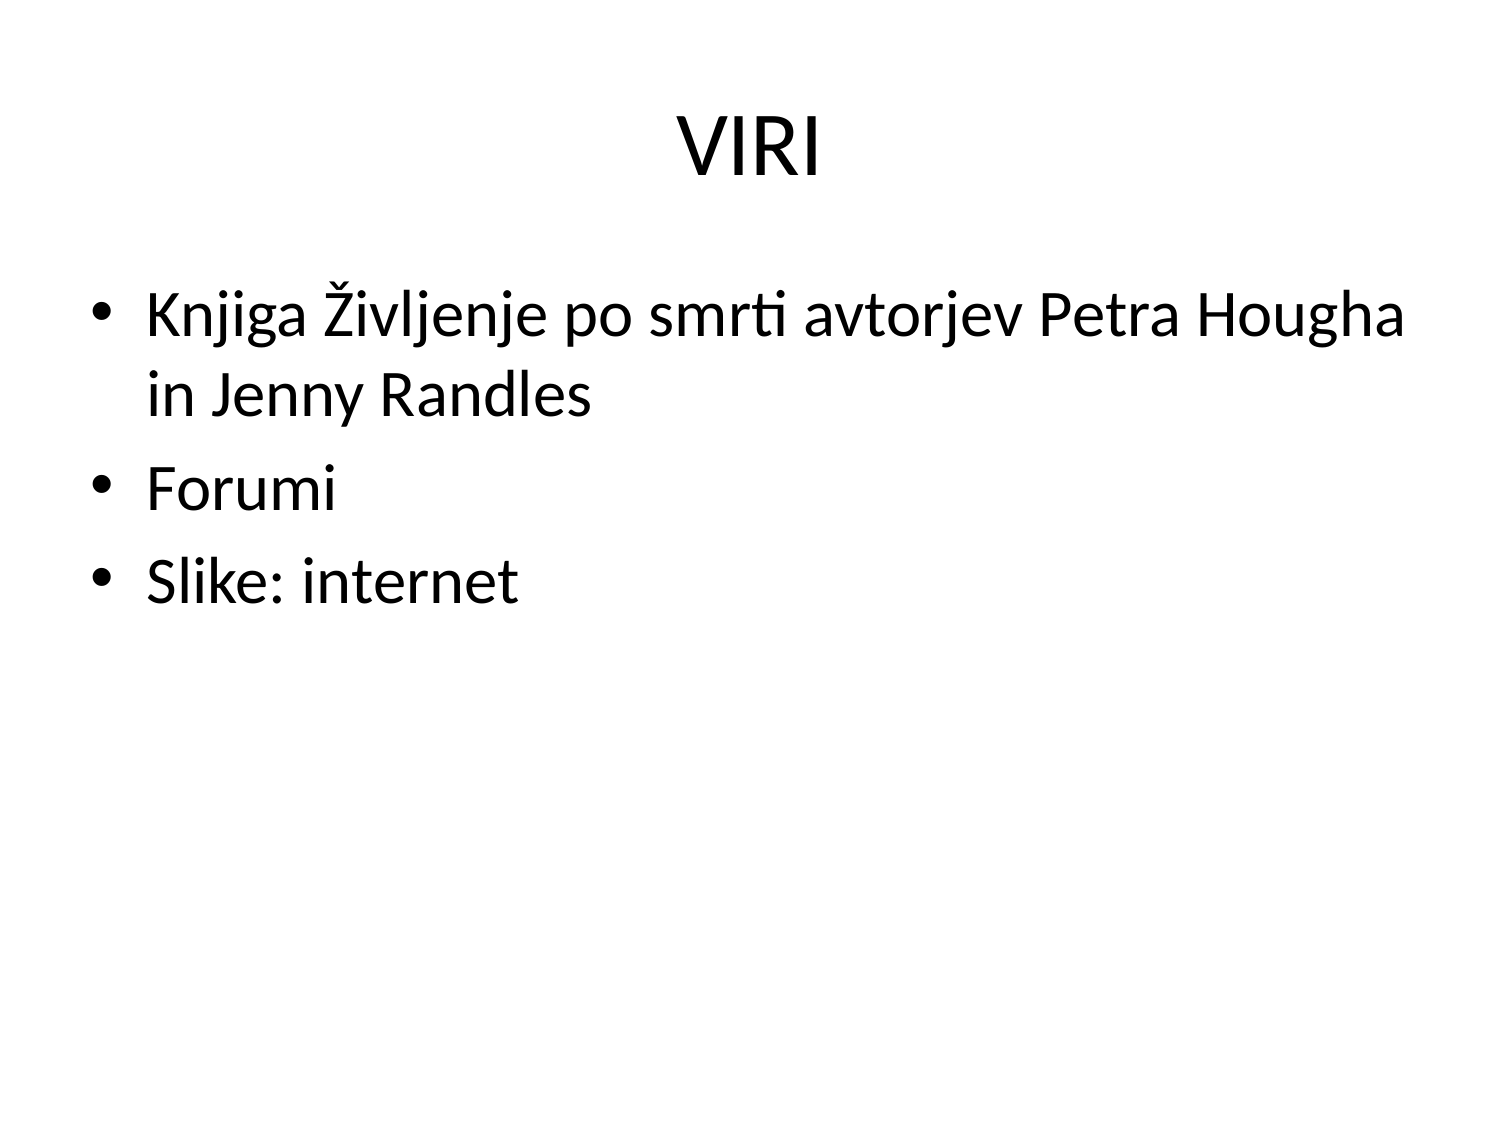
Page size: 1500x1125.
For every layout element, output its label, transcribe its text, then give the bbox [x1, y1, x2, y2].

title VIRI [75, 45, 1425, 233]
list Knjiga Življenje po smrti avtorjev Petra Hougha in Jenny Randles Forumi Slike: internet [75, 262, 1425, 1005]
